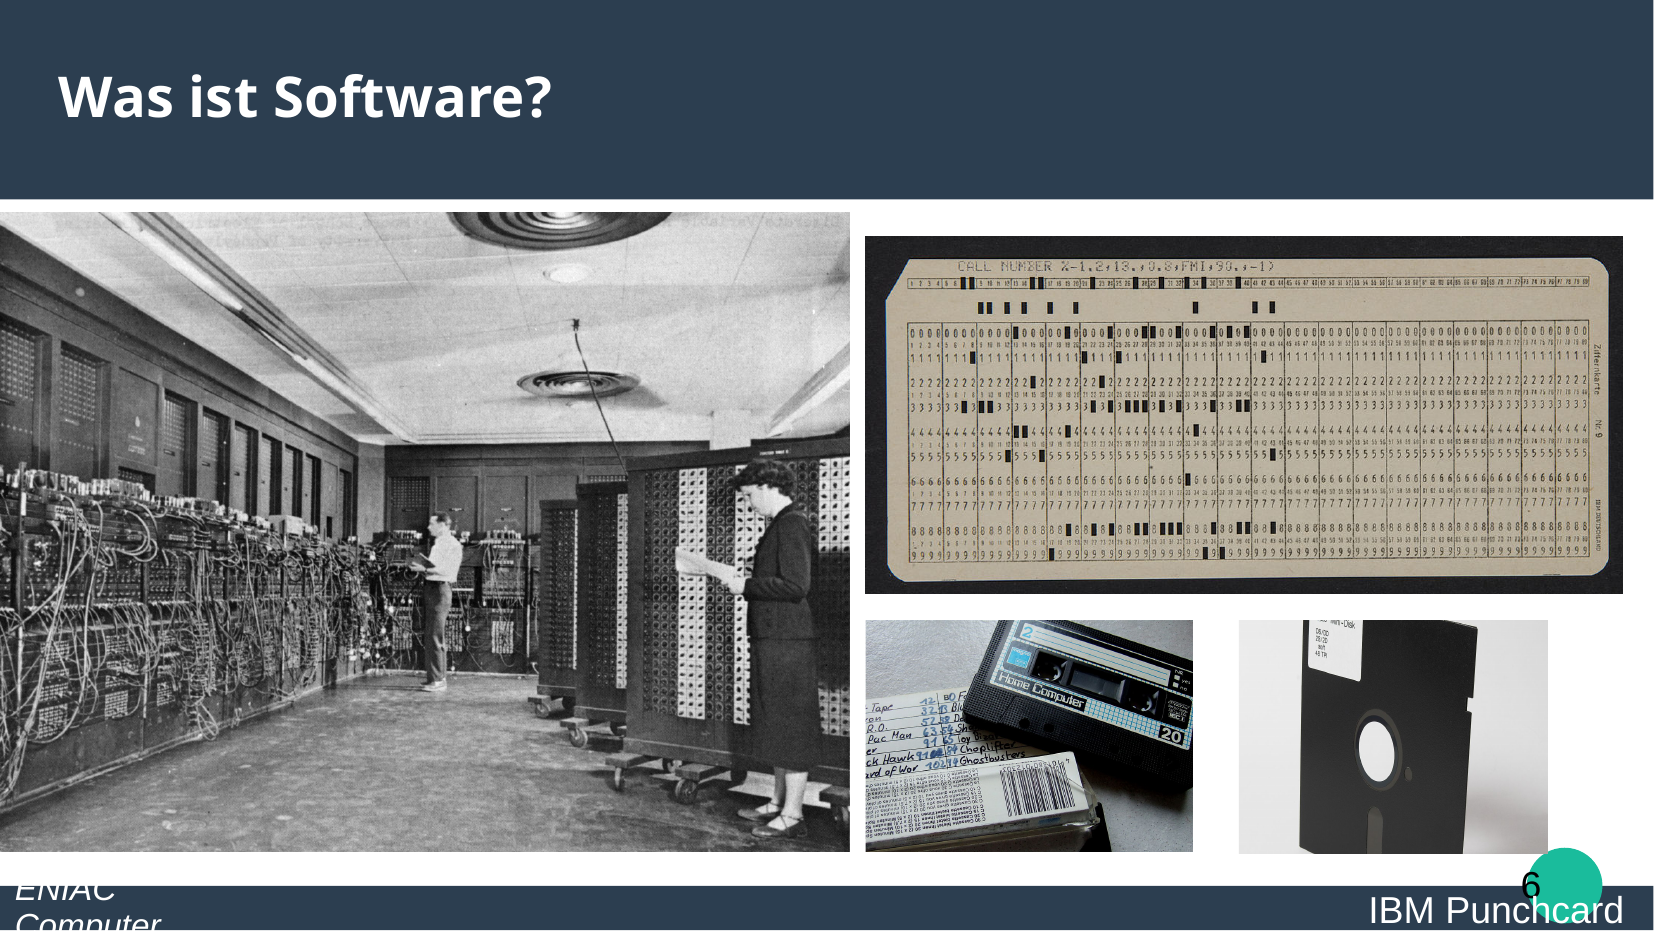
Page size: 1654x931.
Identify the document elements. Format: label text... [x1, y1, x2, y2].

text_box ENIAC Computer [0, 878, 301, 931]
picture [865, 620, 1205, 852]
picture [0, 212, 850, 852]
title Was ist Software? [59, 37, 1595, 155]
text_box IBM Punchcard [1353, 879, 1654, 931]
picture [865, 236, 1623, 594]
picture [1238, 620, 1548, 854]
